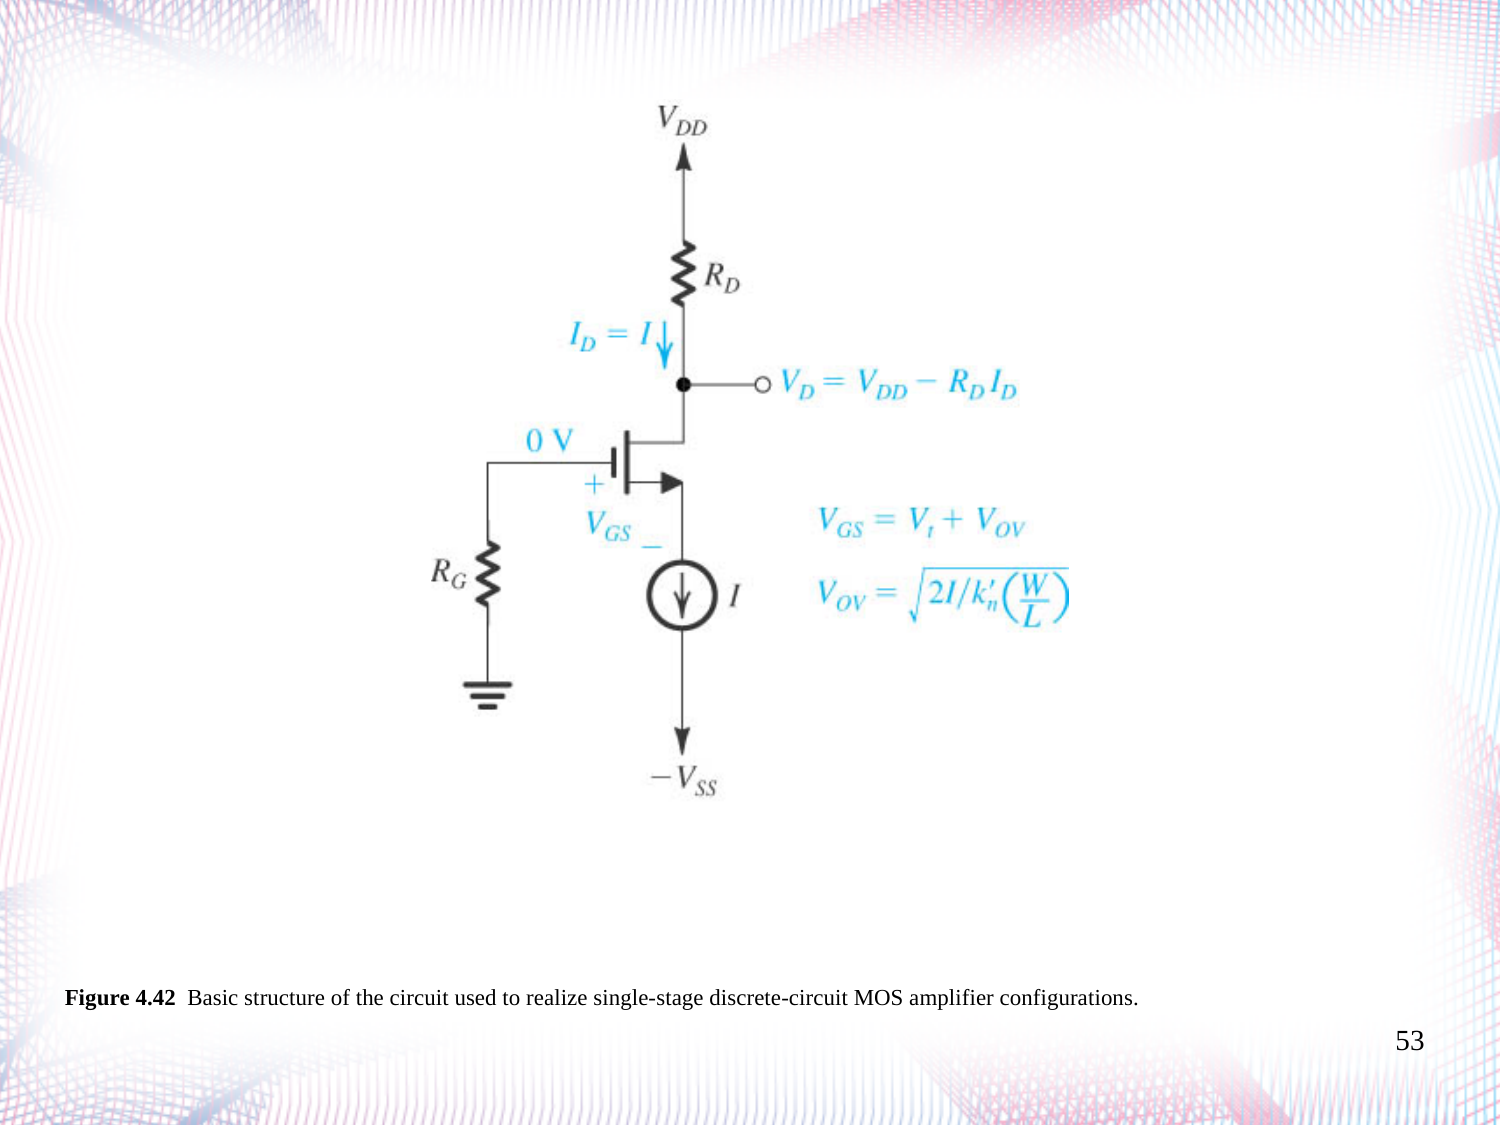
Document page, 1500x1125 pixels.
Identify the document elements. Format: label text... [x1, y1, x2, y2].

text_box Figure 4.42 Basic structure of the circuit used to realize single-stage discrete-circuit MOS amplifier configurations. [49, 975, 1213, 1018]
picture [0, 0, 1500, 1125]
